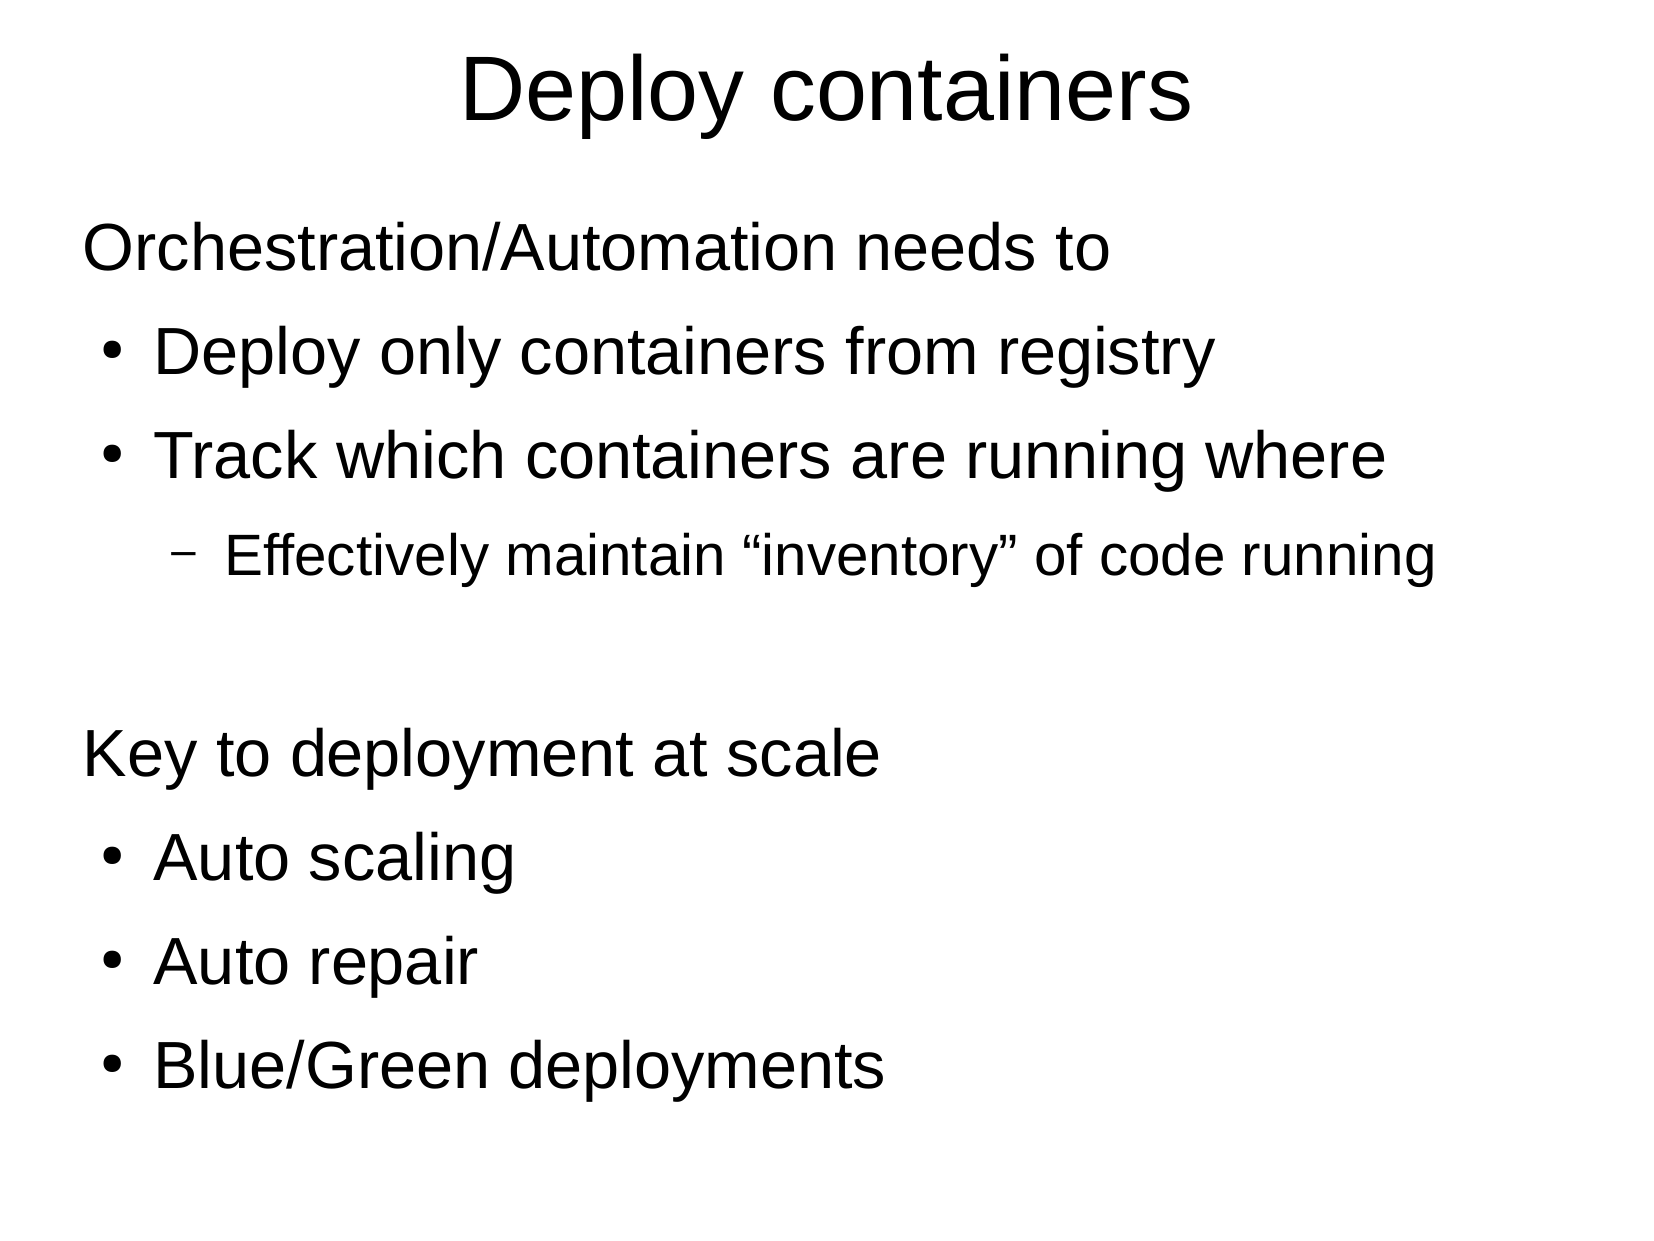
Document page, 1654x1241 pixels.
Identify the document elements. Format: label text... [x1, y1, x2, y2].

title Deploy containers [82, 13, 1571, 166]
list Orchestration/Automation needs to Deploy only containers from registry Track which containers are running where Effectively maintain “inventory” of code running Key to deployment at scale Auto scaling Auto repair Blue/Green deployments [82, 210, 1571, 1171]
